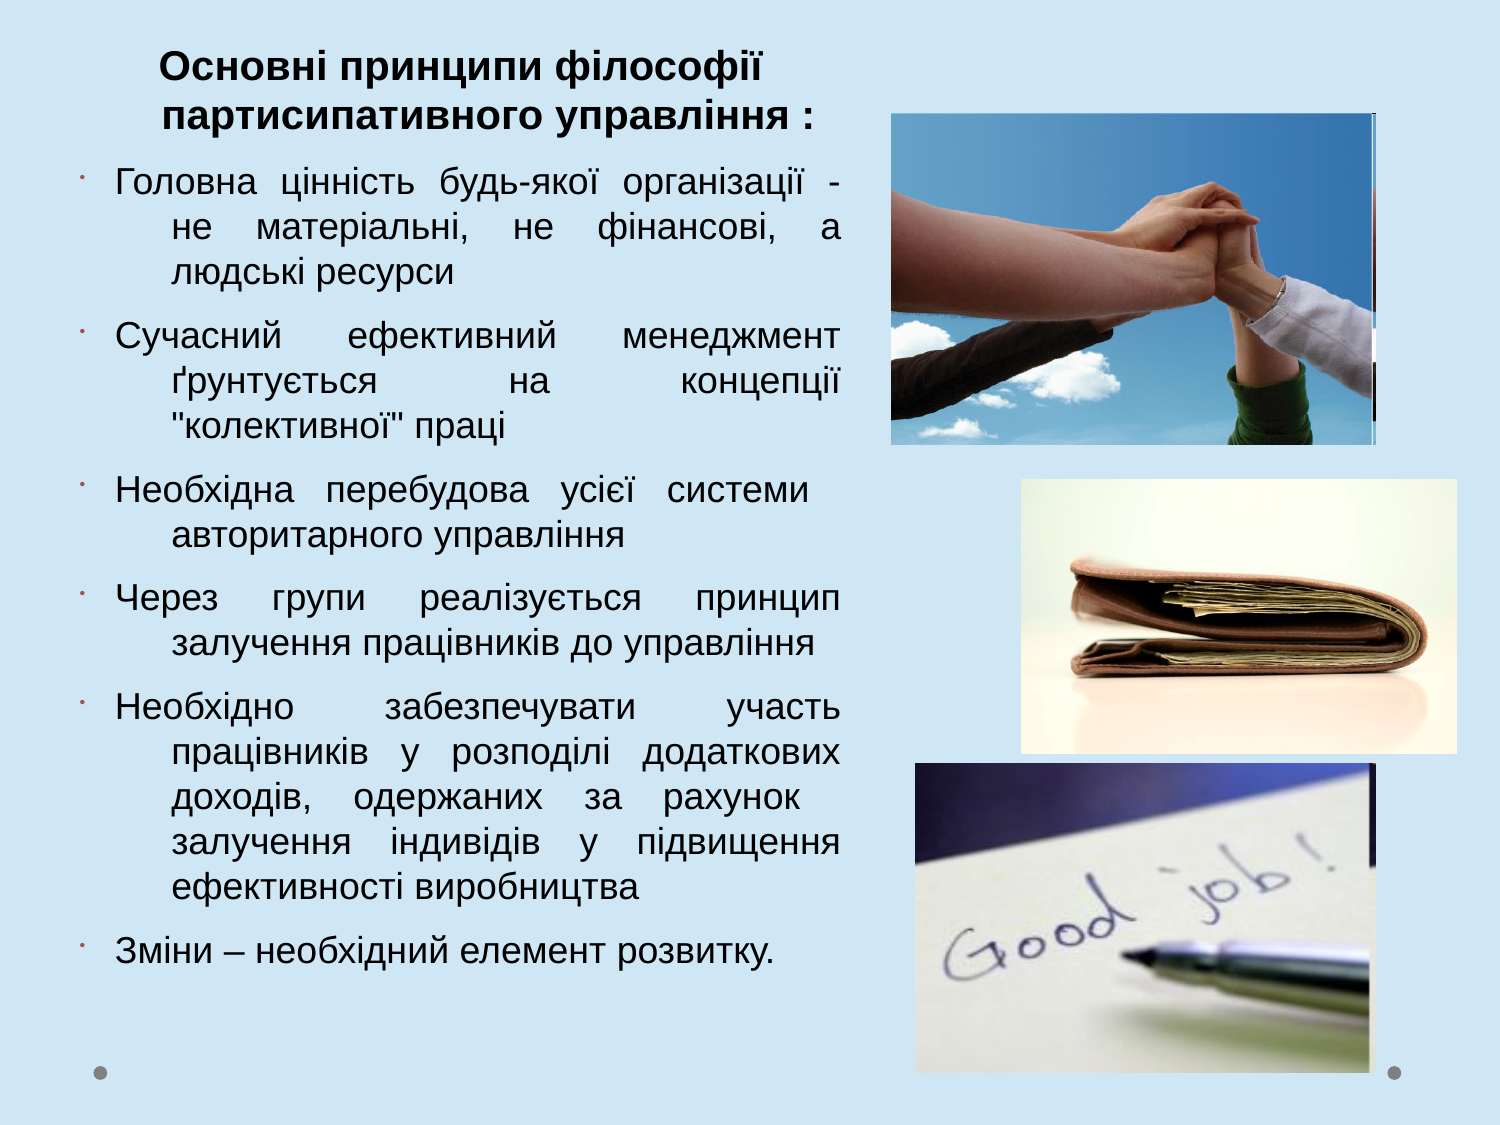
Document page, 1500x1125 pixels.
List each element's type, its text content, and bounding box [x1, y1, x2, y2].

picture [891, 113, 1376, 445]
picture [1021, 479, 1457, 754]
picture [915, 763, 1376, 1073]
text_box Основні принципи філософії партисипативного управління : Головна цінність будь-якої організації - не матеріальні, не фінансові, а людські ресурси Сучасний ефективний менеджмент ґрунтується на концепції "колективної" праці Необхідна перебудова усієї системи авторитарного управління Через групи реалізується принцип залучення працівників до управління Необхідно забезпечувати участь працівників у розподілі додаткових доходів, одержаних за рахунок залучення індивідів у підвищення ефективності виробництва Зміни – необхідний елемент розвитку. [64, 30, 857, 979]
